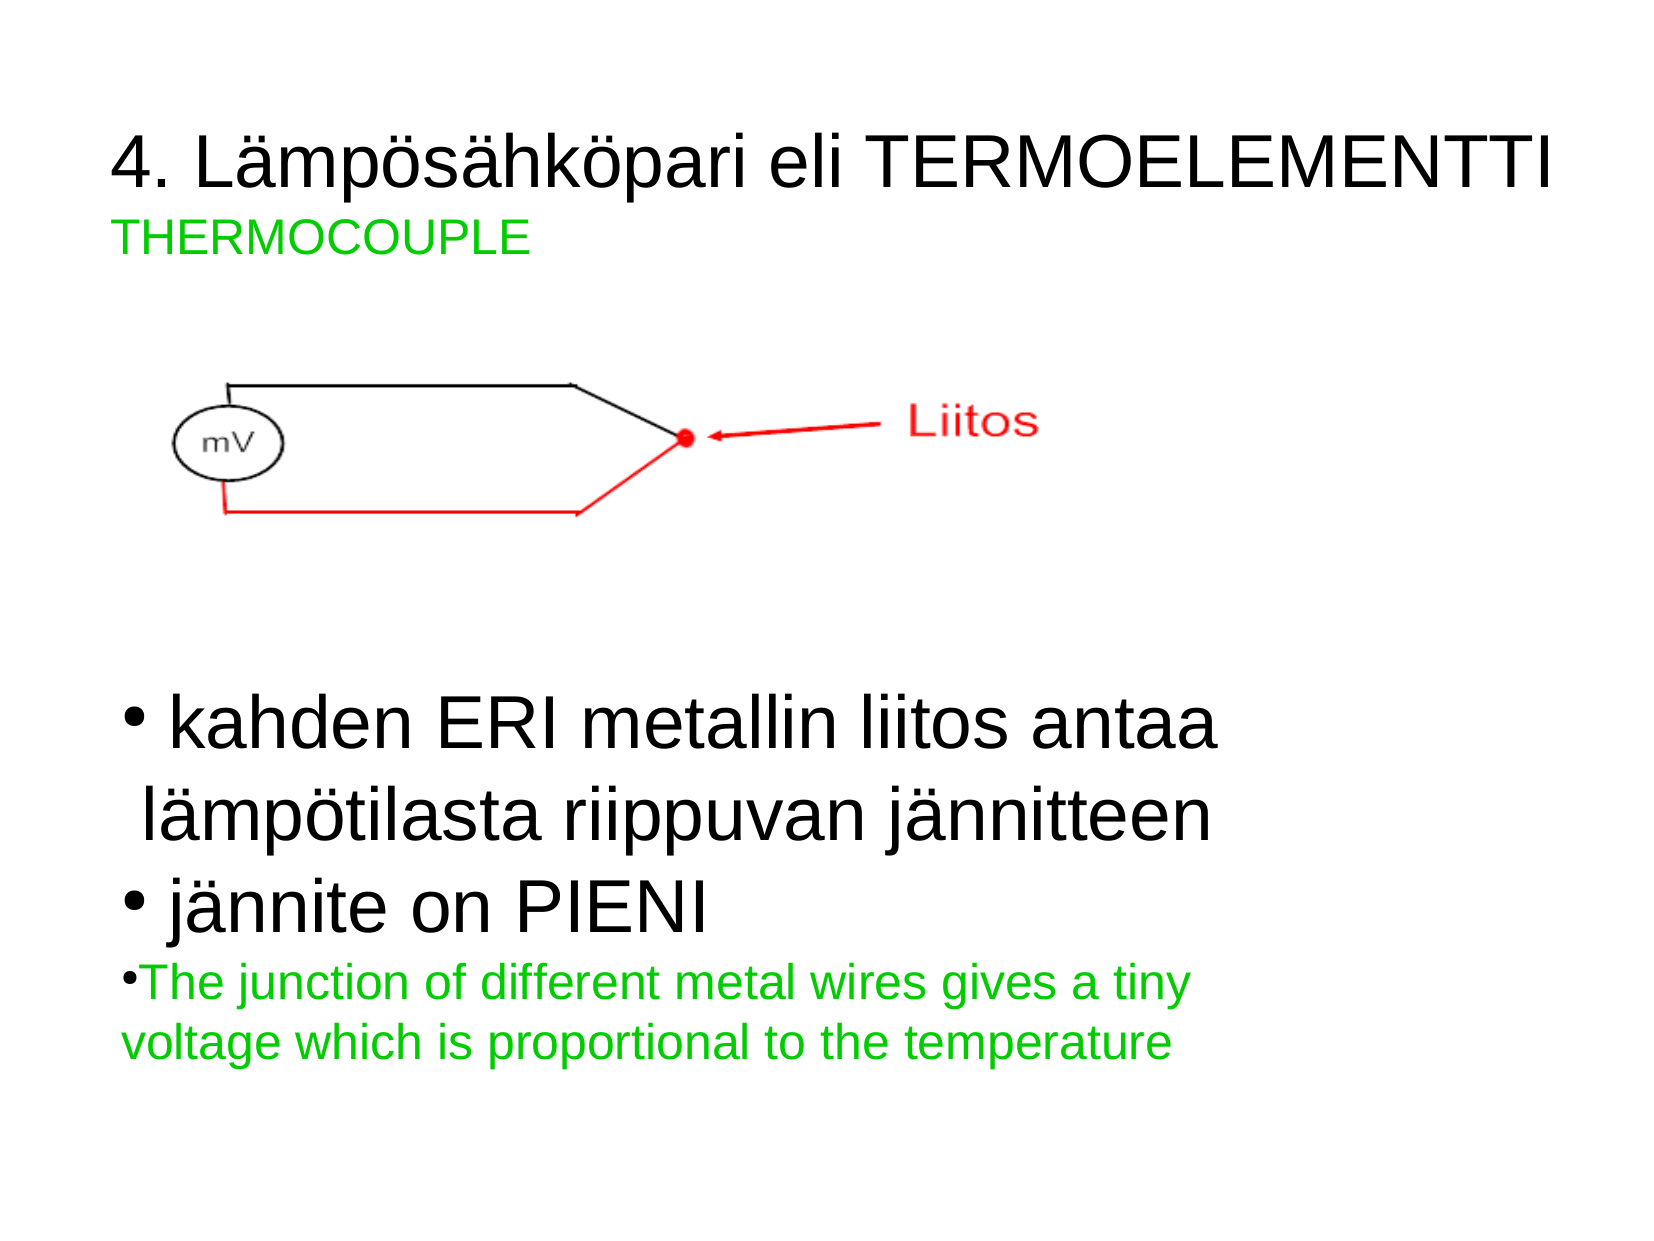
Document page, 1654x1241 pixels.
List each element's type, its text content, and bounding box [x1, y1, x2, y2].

text_box 4. Lämpösähköpari eli TERMOELEMENTTI THERMOCOUPLE [95, 104, 1572, 210]
text_box kahden ERI metallin liitos antaa lämpötilasta riippuvan jännitteen jännite on PIENI The junction of different metal wires gives a tiny voltage which is proportional to the temperature [106, 666, 1371, 954]
picture [118, 307, 1065, 564]
